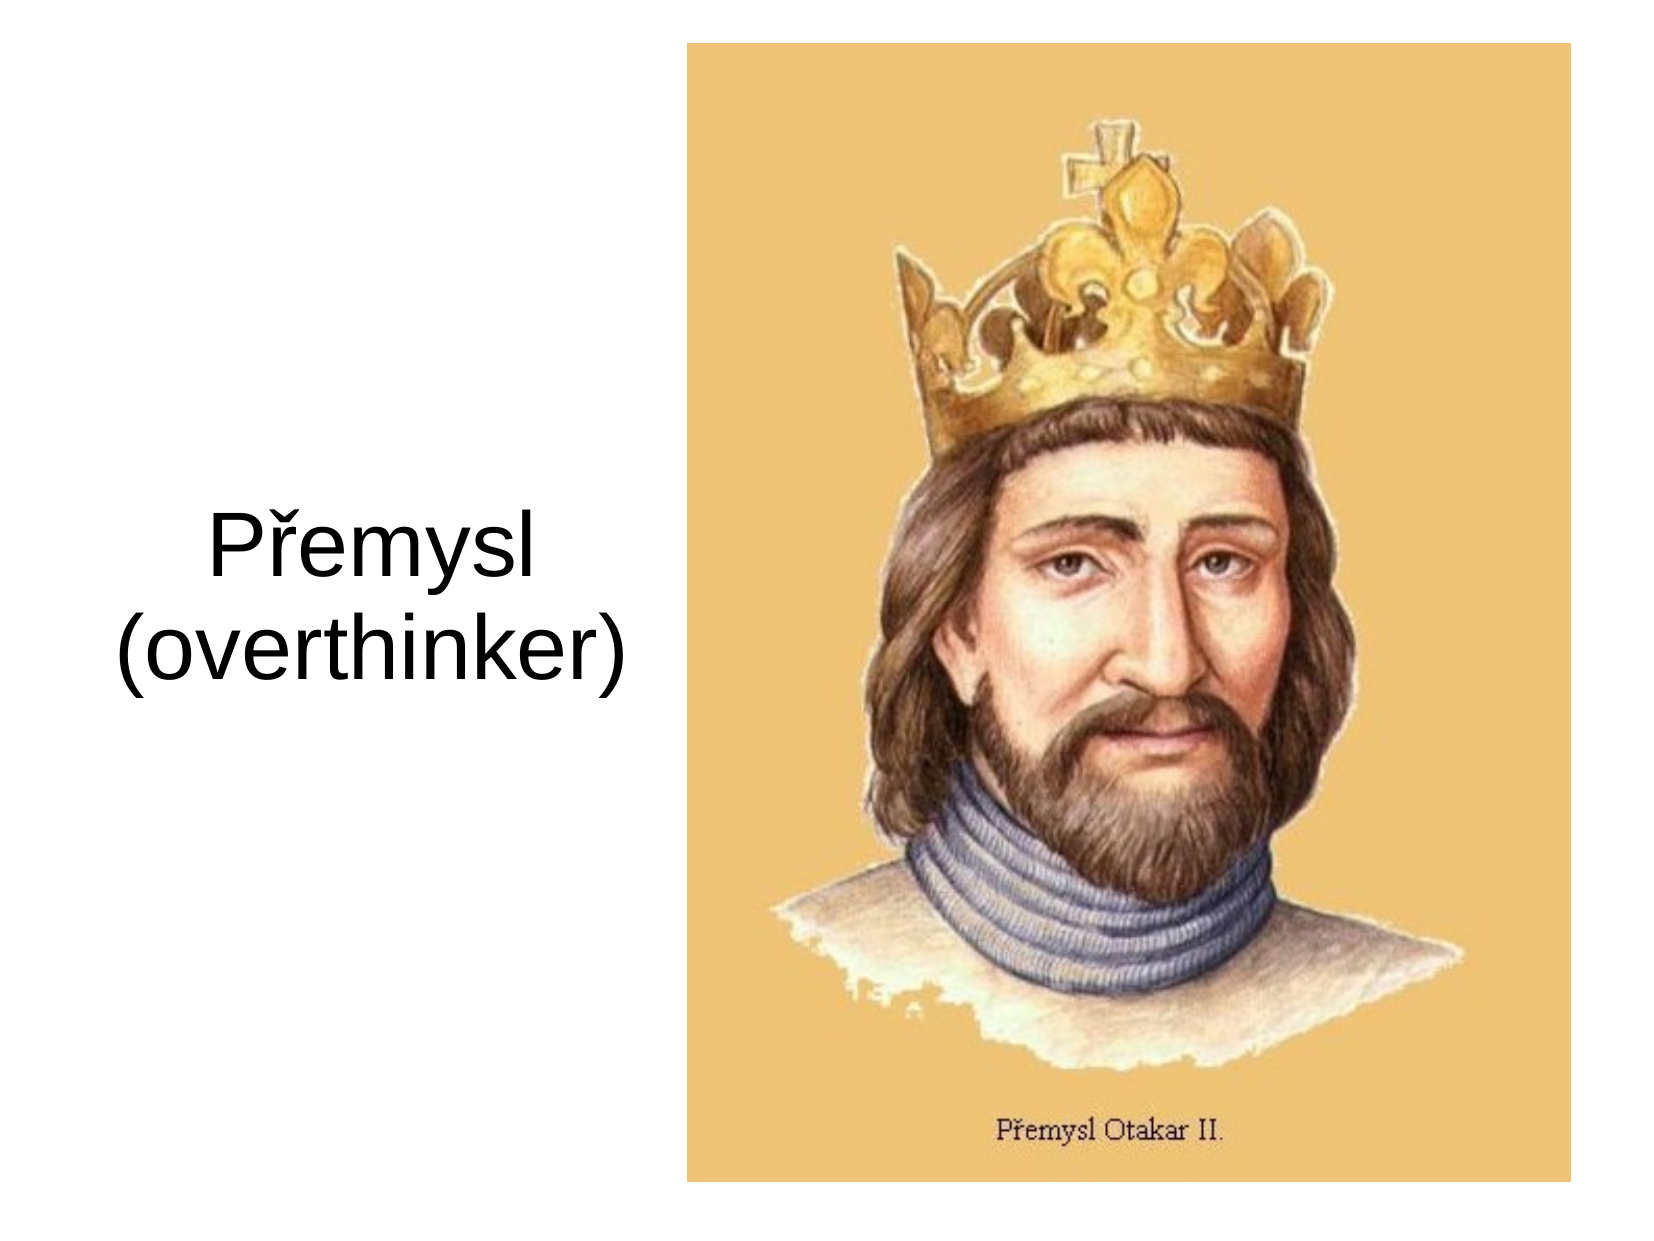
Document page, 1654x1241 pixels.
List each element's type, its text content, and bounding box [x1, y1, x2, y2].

title Přemysl (overthinker) [82, 129, 662, 1063]
picture [687, 43, 1571, 1182]
